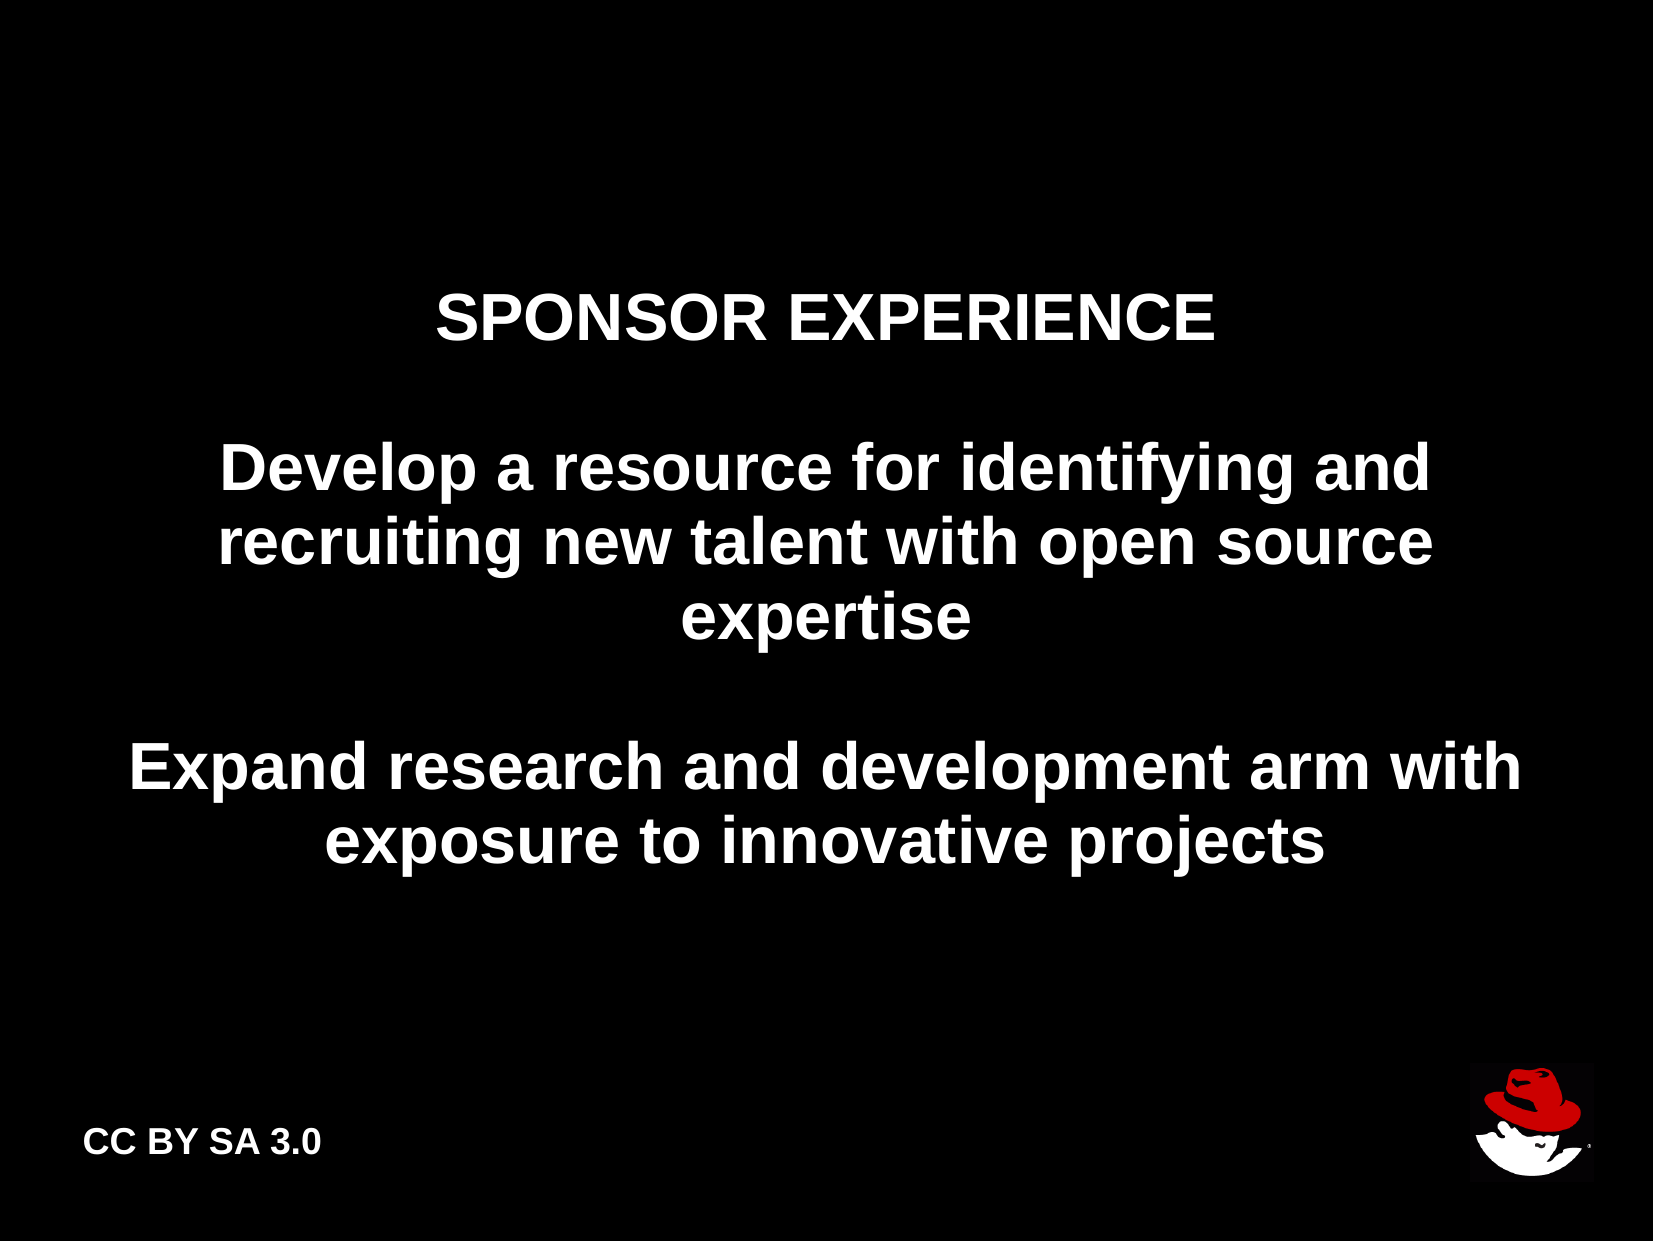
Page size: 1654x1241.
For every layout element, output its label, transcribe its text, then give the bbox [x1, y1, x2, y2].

picture [1470, 1063, 1594, 1182]
text_box CC BY SA 3.0 [82, 1109, 1571, 1174]
subtitle SPONSOR EXPERIENCE Develop a resource for identifying and recruiting new talent with open source expertise Expand research and development arm with exposure to innovative projects [82, 49, 1571, 1109]
